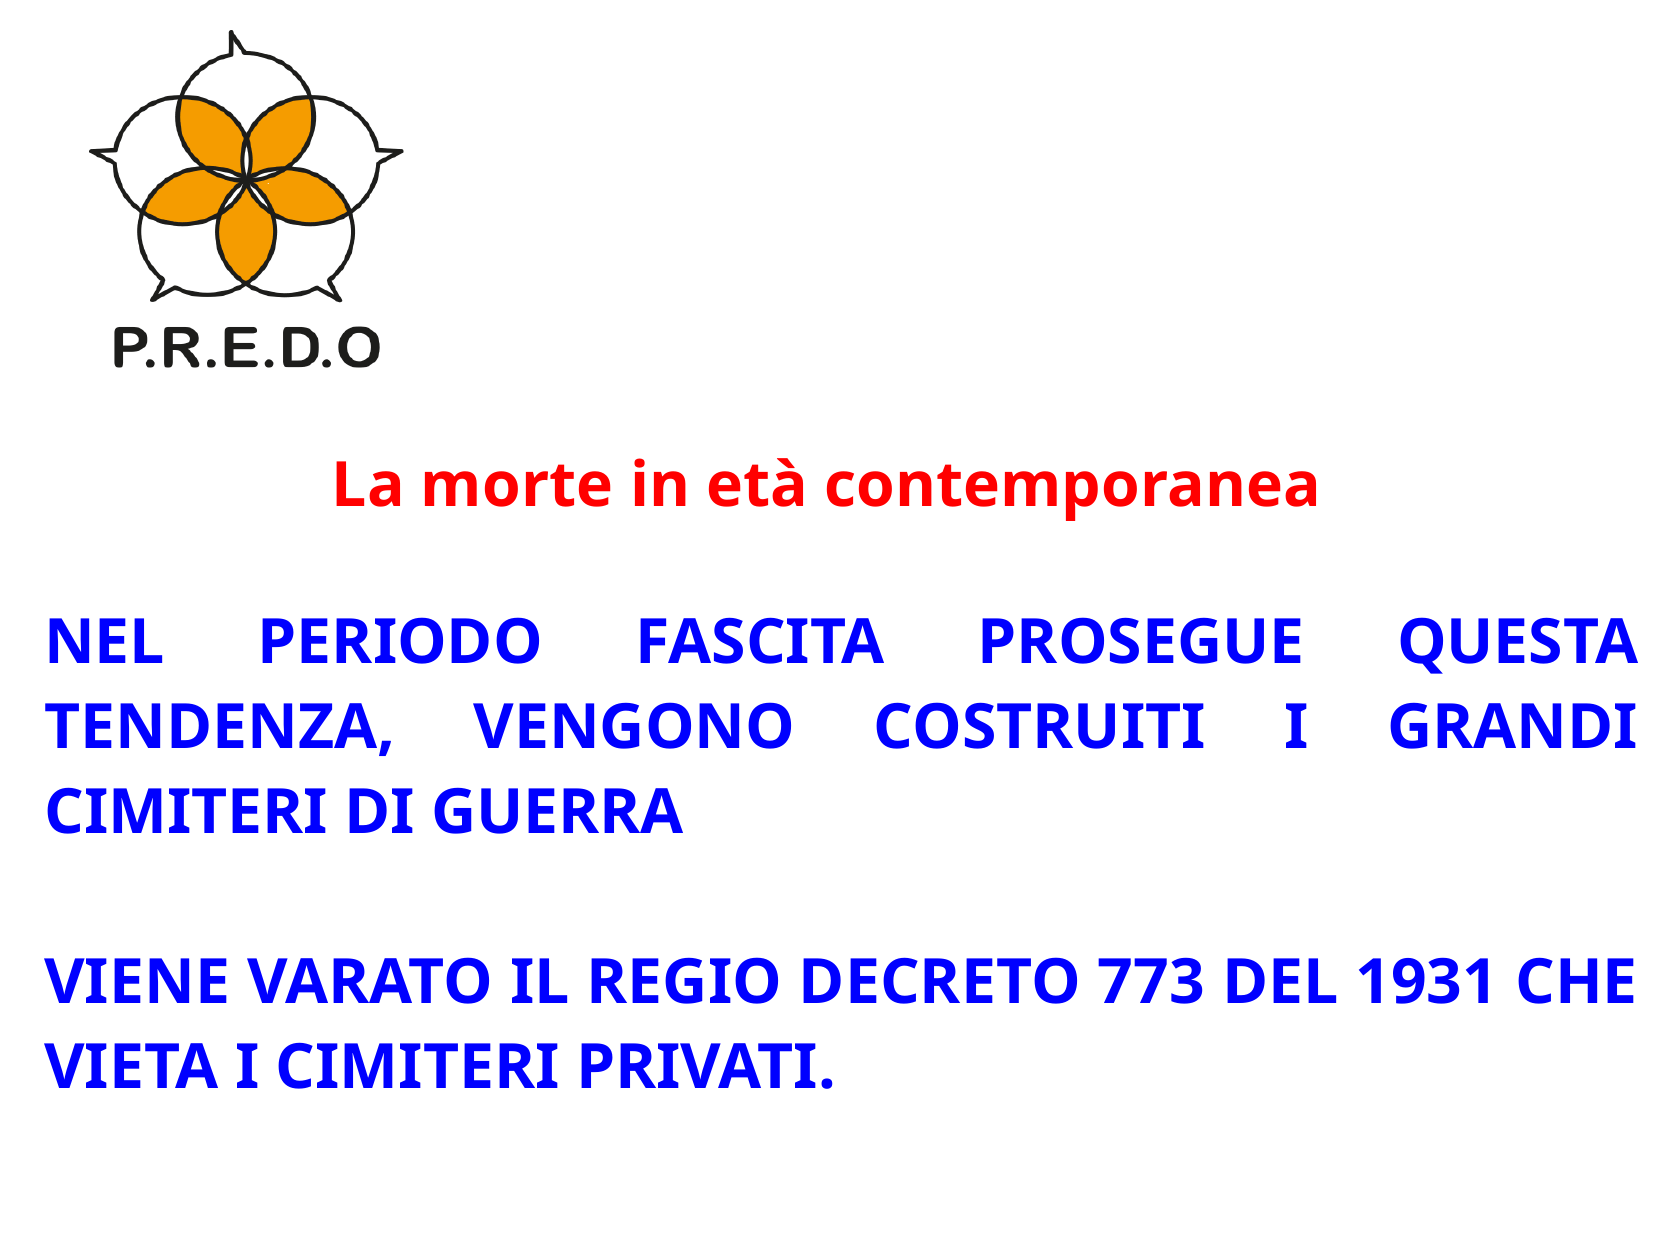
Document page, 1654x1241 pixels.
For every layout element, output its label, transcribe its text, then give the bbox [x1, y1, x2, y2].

text_box NEL PERIODO FASCITA PROSEGUE QUESTA TENDENZA, VENGONO COSTRUITI I GRANDI CIMITERI DI GUERRA VIENE VARATO IL REGIO DECRETO 773 DEL 1931 CHE VIETA I CIMITERI PRIVATI. [29, 589, 1654, 1034]
text_box La morte in età contemporanea [88, 1034, 1565, 1241]
picture [88, 29, 404, 368]
text_box La morte in età contemporanea [88, 177, 1565, 589]
